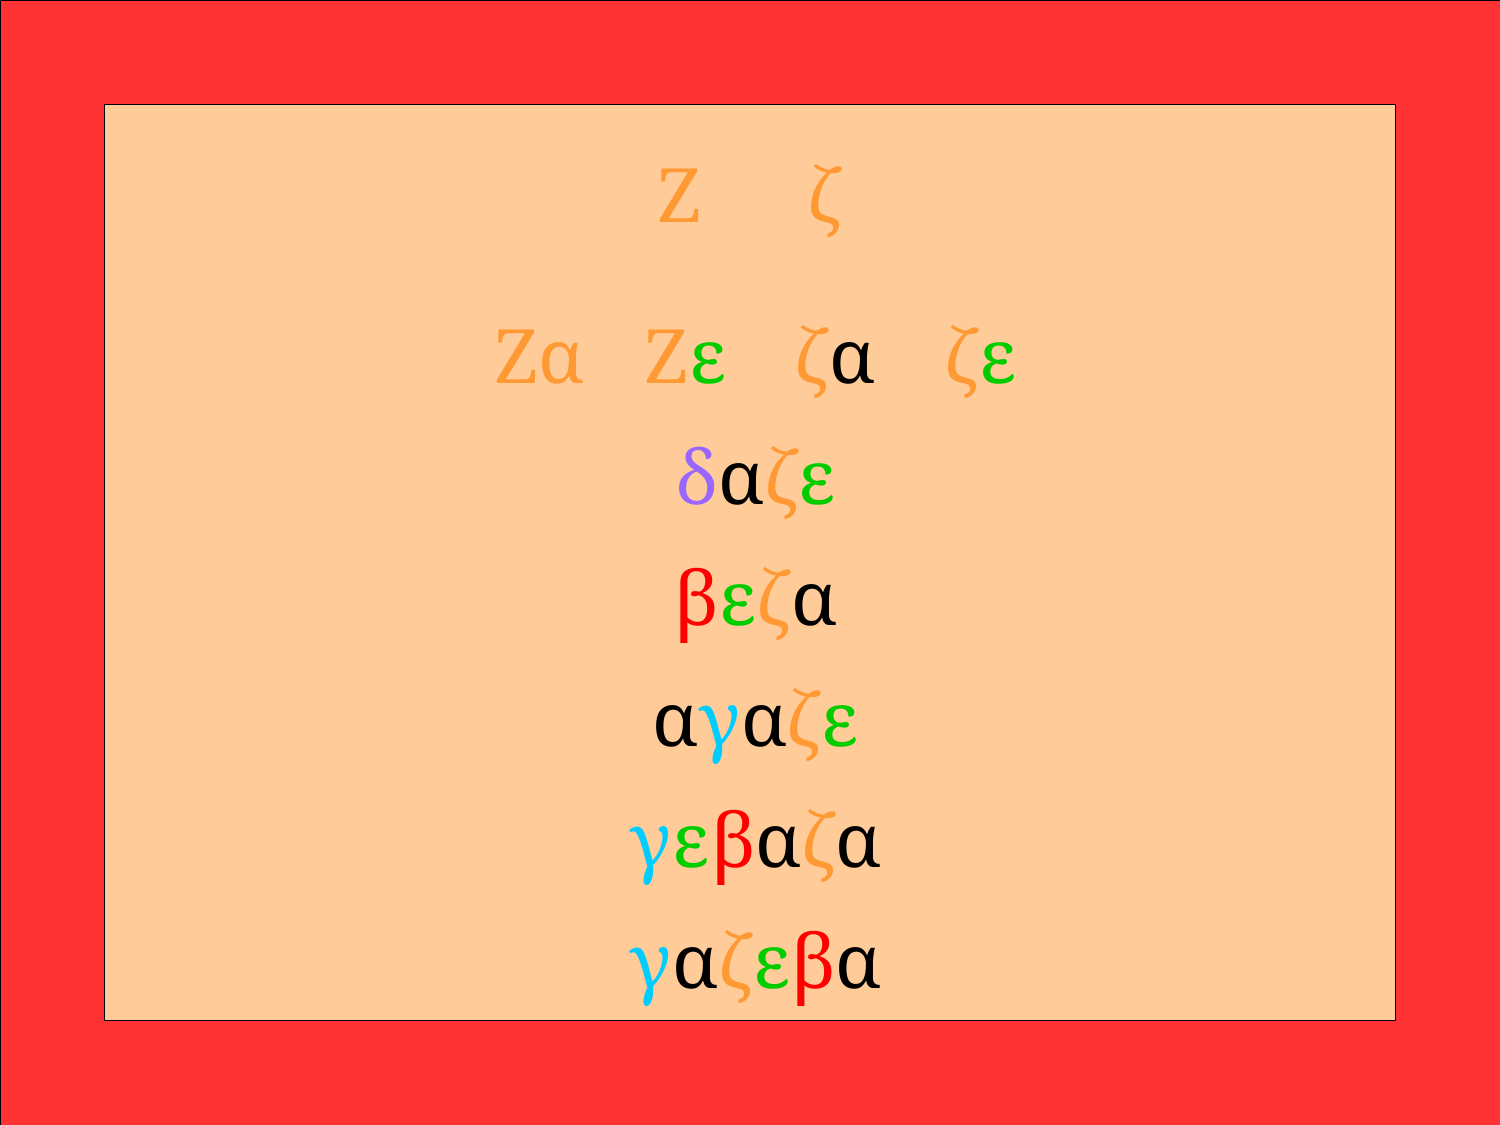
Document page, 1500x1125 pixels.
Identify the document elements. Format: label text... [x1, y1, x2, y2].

list Ζα Ζε ζα ζε δαζε βεζα αγαζε γεβαζα γαζεβα [118, 295, 1394, 1012]
text_box [0, 0, 1500, 1125]
title Ζ ζ [112, 105, 1388, 288]
